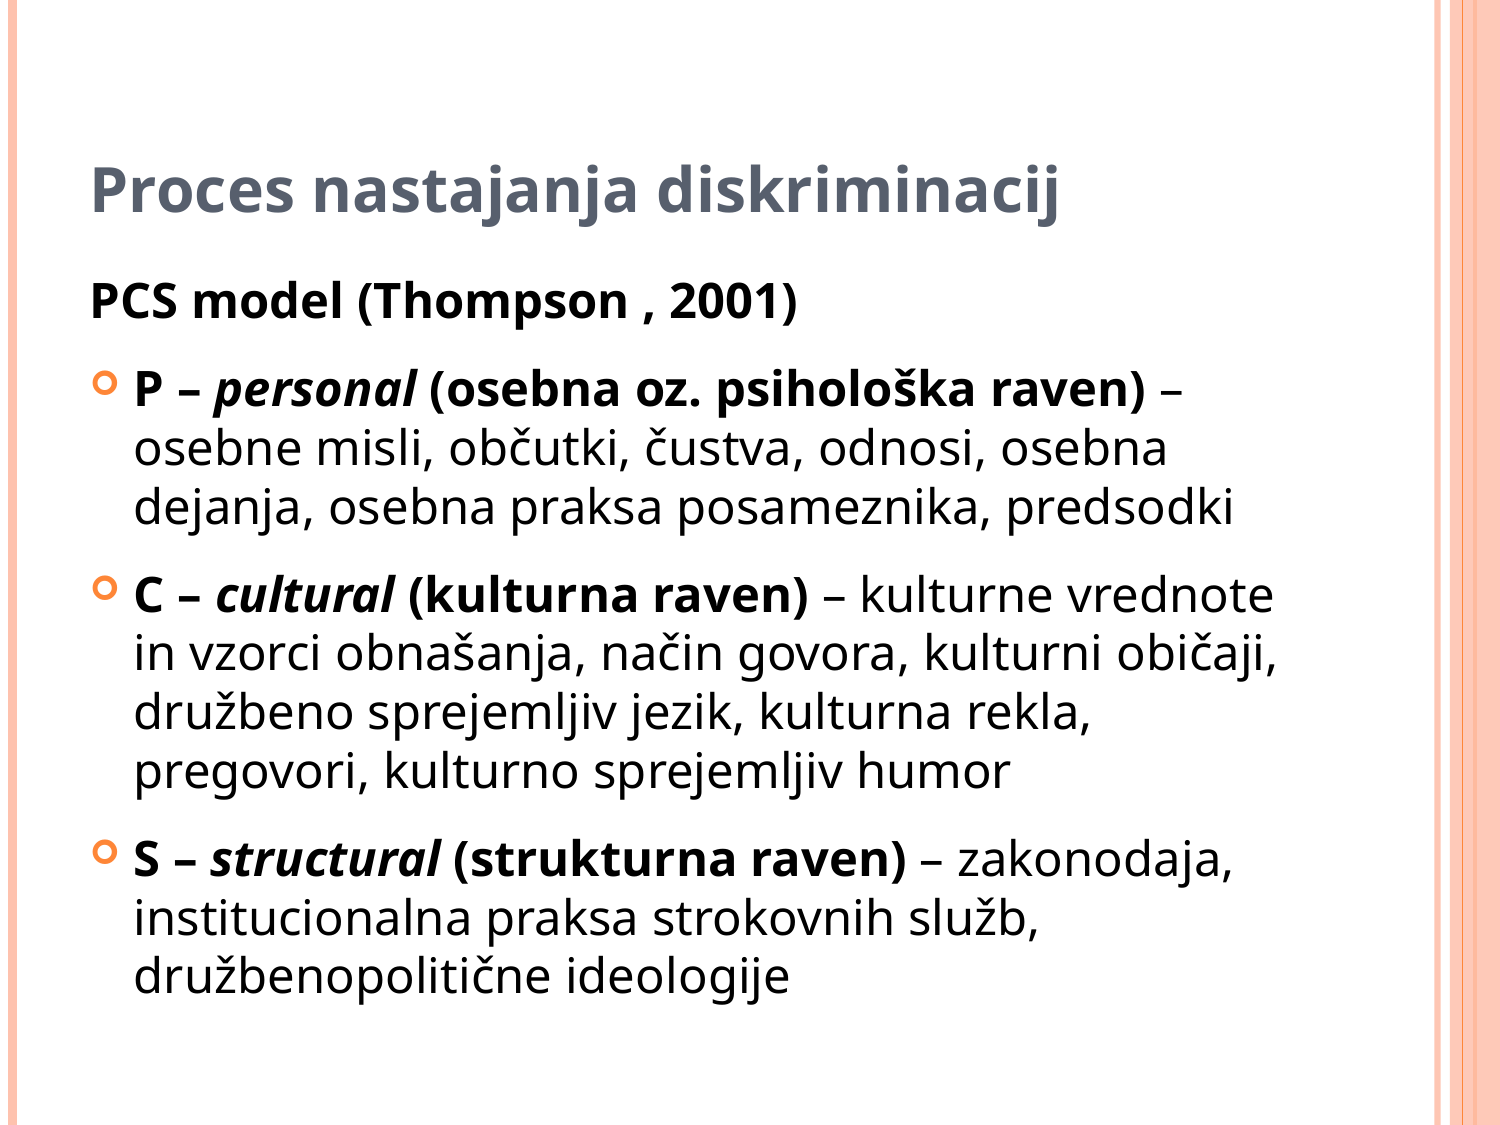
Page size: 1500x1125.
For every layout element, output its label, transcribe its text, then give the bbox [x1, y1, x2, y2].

title Proces nastajanja diskriminacij [75, 45, 1300, 233]
list PCS model (Thompson , 2001) P – personal (osebna oz. psihološka raven) –osebne misli, občutki, čustva, odnosi, osebna dejanja, osebna praksa posameznika, predsodki C – cultural (kulturna raven) – kulturne vrednote in vzorci obnašanja, način govora, kulturni običaji, družbeno sprejemljiv jezik, kulturna rekla, pregovori, kulturno sprejemljiv humor S – structural (strukturna raven) – zakonodaja, institucionalna praksa strokovnih služb, družbenopolitične ideologije [75, 262, 1300, 1062]
